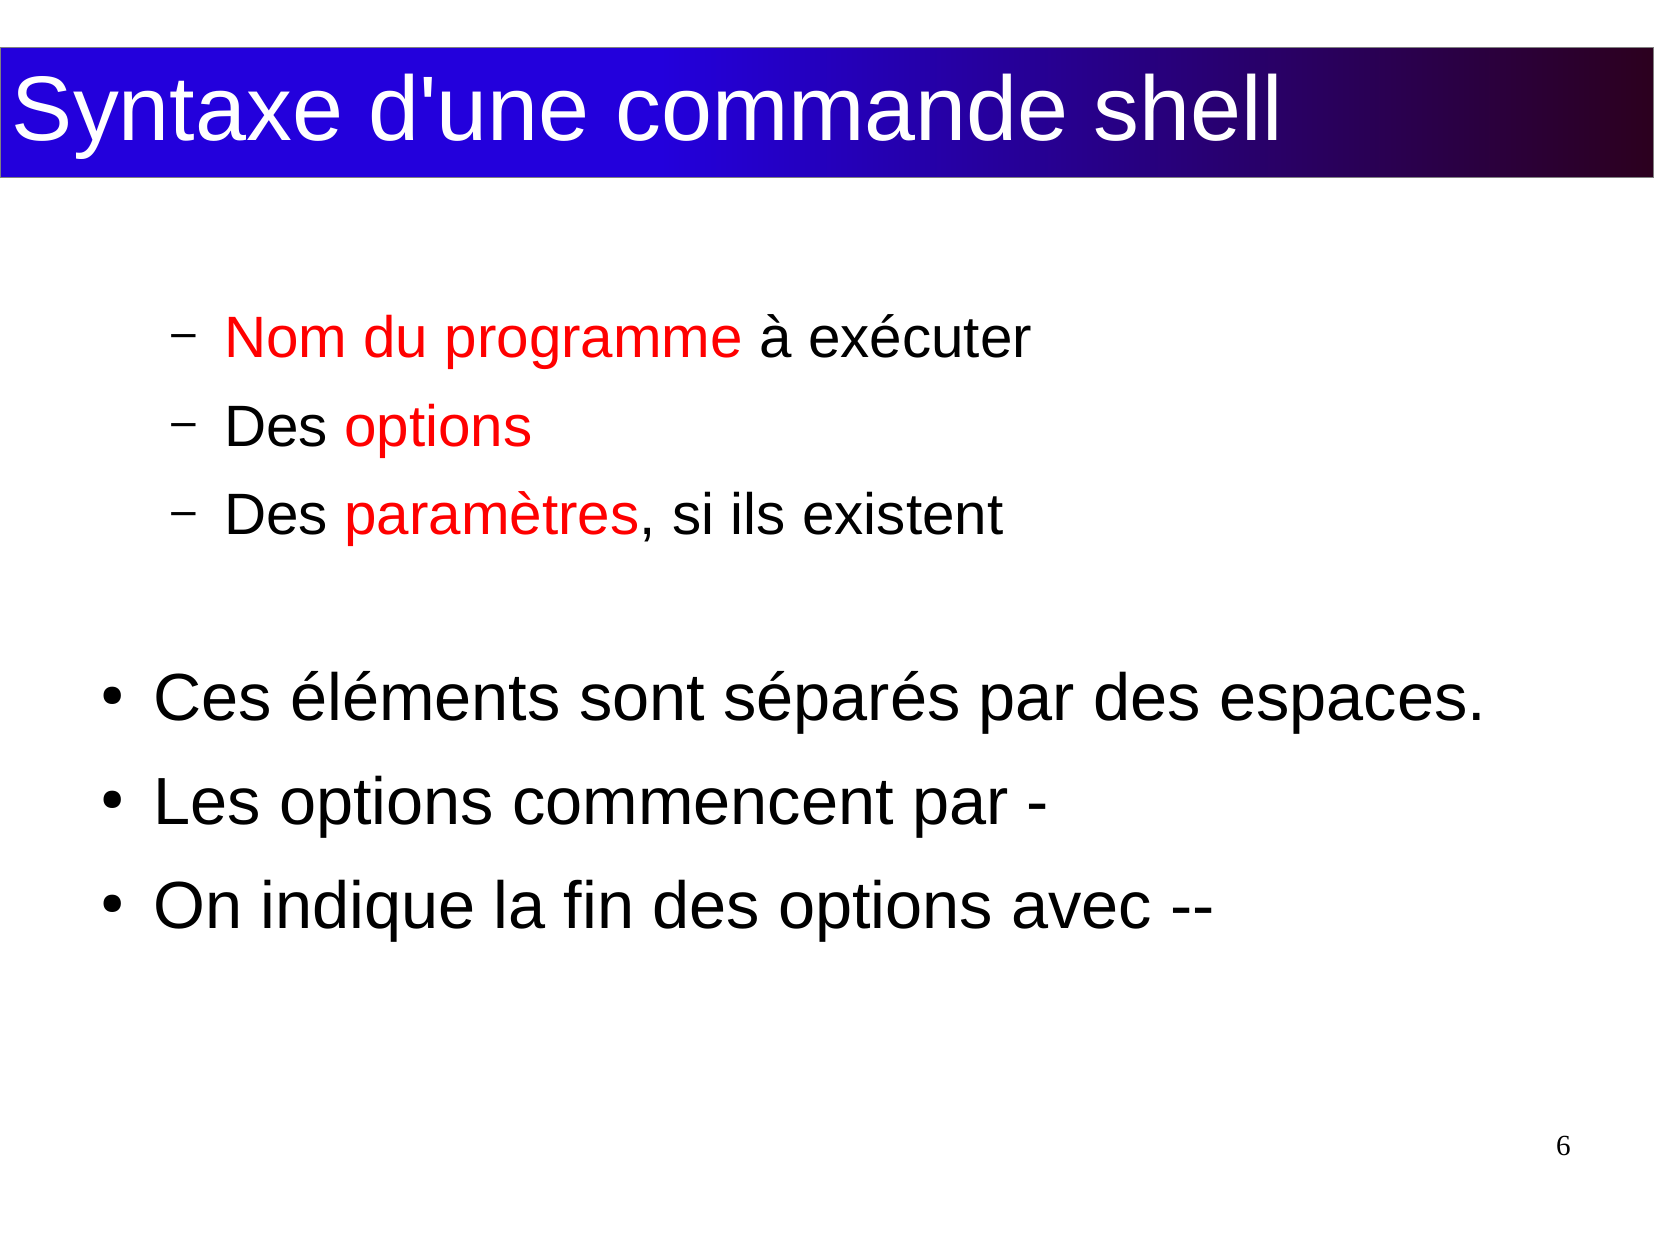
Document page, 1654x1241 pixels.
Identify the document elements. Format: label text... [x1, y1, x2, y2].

title Syntaxe d'une commande shell [11, 5, 1642, 213]
list Nom du programme à exécuter Des options Des paramètres, si ils existent Ces éléments sont séparés par des espaces. Les options commencent par - On indique la fin des options avec -- [82, 200, 1538, 1021]
